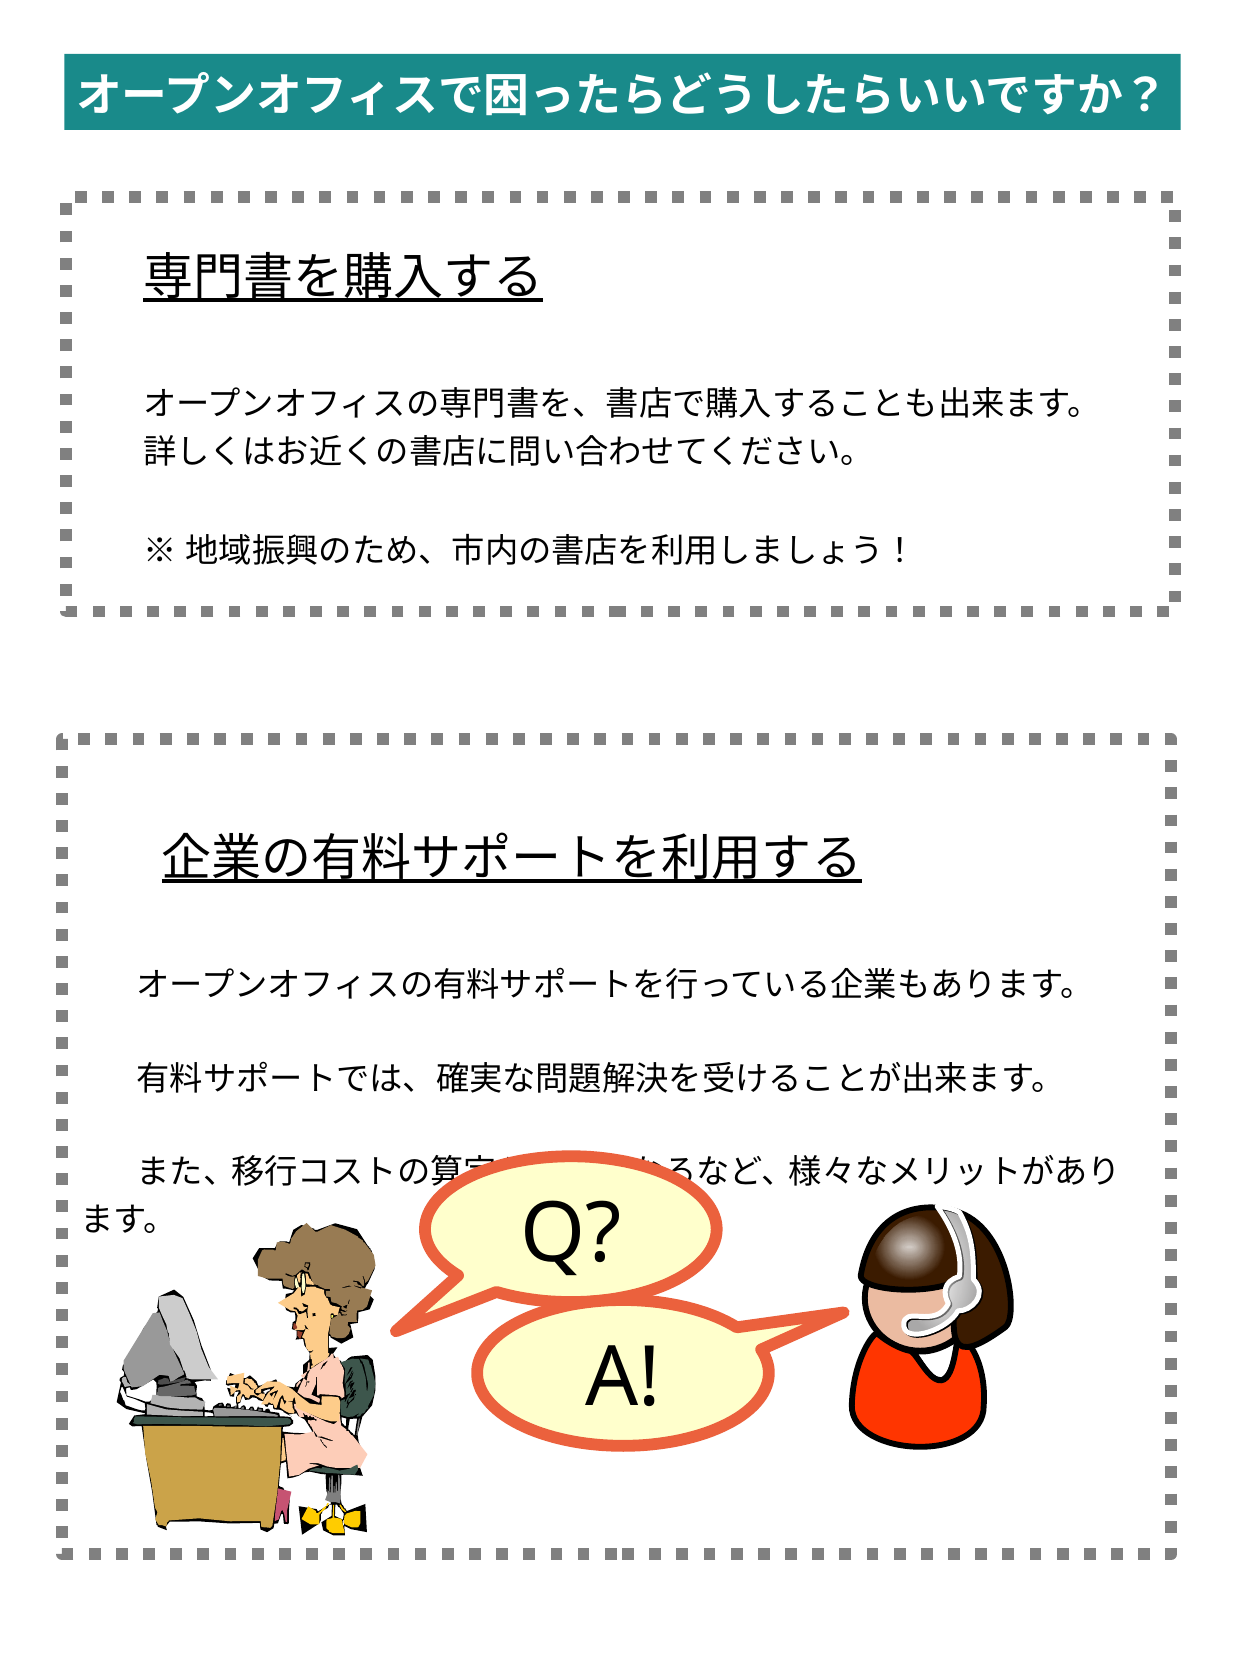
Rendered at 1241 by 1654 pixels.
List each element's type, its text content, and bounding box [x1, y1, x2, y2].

text_box Q? [395, 1156, 717, 1332]
text_box [851, 1206, 1011, 1447]
text_box 企業の有料サポートを利用する オープンオフィスの有料サポートを行っている企業もあります。 有料サポートでは、確実な問題解決を受けることが出来ます。 また、移行コストの算定が明確になるなど、様々なメリットがあります。 [62, 739, 1172, 1555]
title オープンオフィスで困ったらどうしたらいいですか？ [64, 53, 1181, 130]
subtitle 専門書を購入する オープンオフィスの専門書を、書店で購入することも出来ます。 詳しくはお近くの書店に問い合わせてください。 ※地域振興のため、市内の書店を利用しましょう！ [66, 196, 1176, 612]
text_box [116, 1222, 376, 1536]
text_box A! [477, 1299, 844, 1446]
